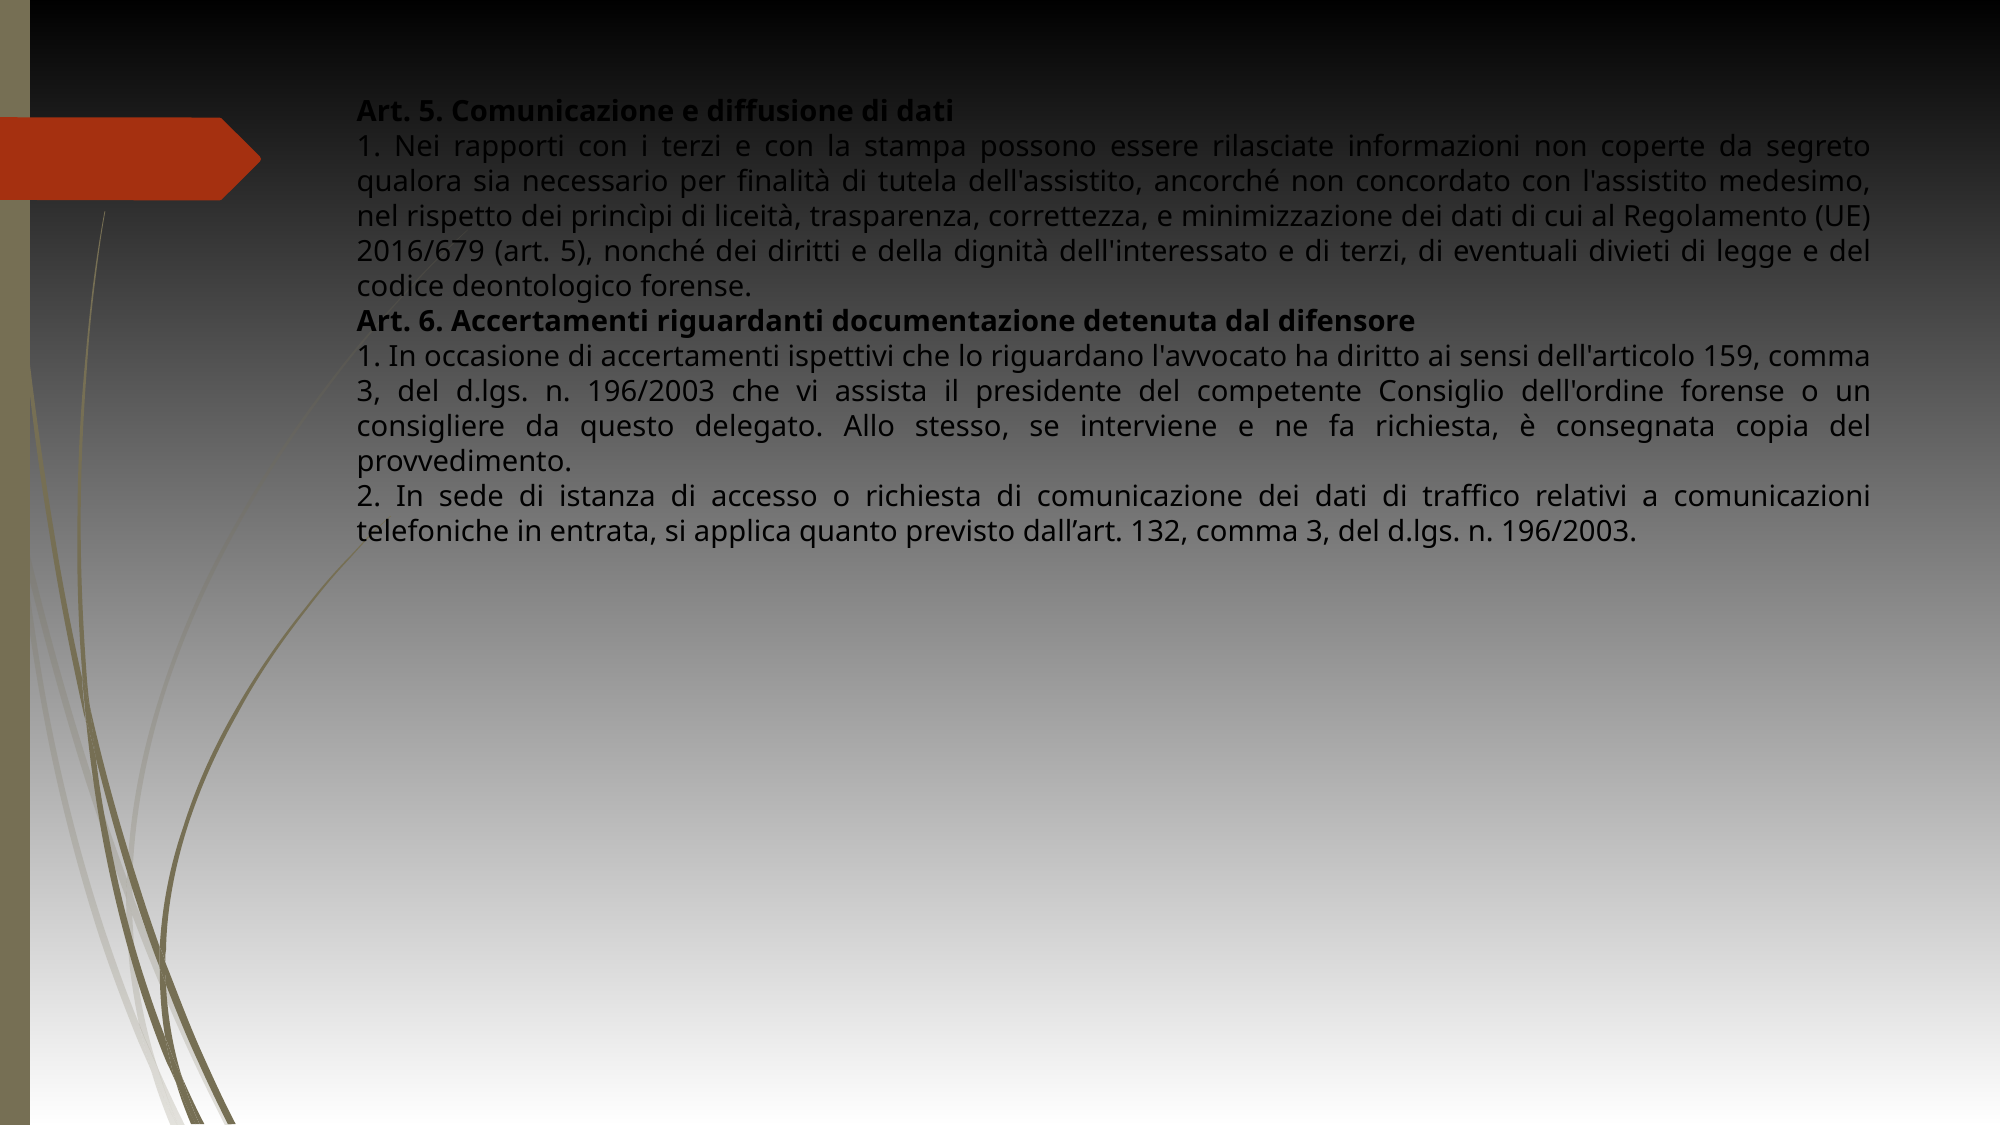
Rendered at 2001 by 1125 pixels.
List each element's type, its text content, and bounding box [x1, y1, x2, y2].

list Art. 5. Comunicazione e diffusione di dati 1. Nei rapporti con i terzi e con la stampa possono essere rilasciate informazioni non coperte da segreto qualora sia necessario per finalità di tutela dell'assistito, ancorché non concordato con l'assistito medesimo, nel rispetto dei princìpi di liceità, trasparenza, correttezza, e minimizzazione dei dati di cui al Regolamento (UE) 2016/679 (art. 5), nonché dei diritti e della dignità dell'interessato e di terzi, di eventuali divieti di legge e del codice deontologico forense. Art. 6. Accertamenti riguardanti documentazione detenuta dal difensore 1. In occasione di accertamenti ispettivi che lo riguardano l'avvocato ha diritto ai sensi dell'articolo 159, comma 3, del d.lgs. n. 196/2003 che vi assista il presidente del competente Consiglio dell'ordine forense o un consigliere da questo delegato. Allo stesso, se interviene e ne fa richiesta, è consegnata copia del provvedimento. 2. In sede di istanza di accesso o richiesta di comunicazione dei dati di traffico relativi a comunicazioni telefoniche in entrata, si applica quanto previsto dall’art. 132, comma 3, del d.lgs. n. 196/2003. [323, 85, 1888, 970]
